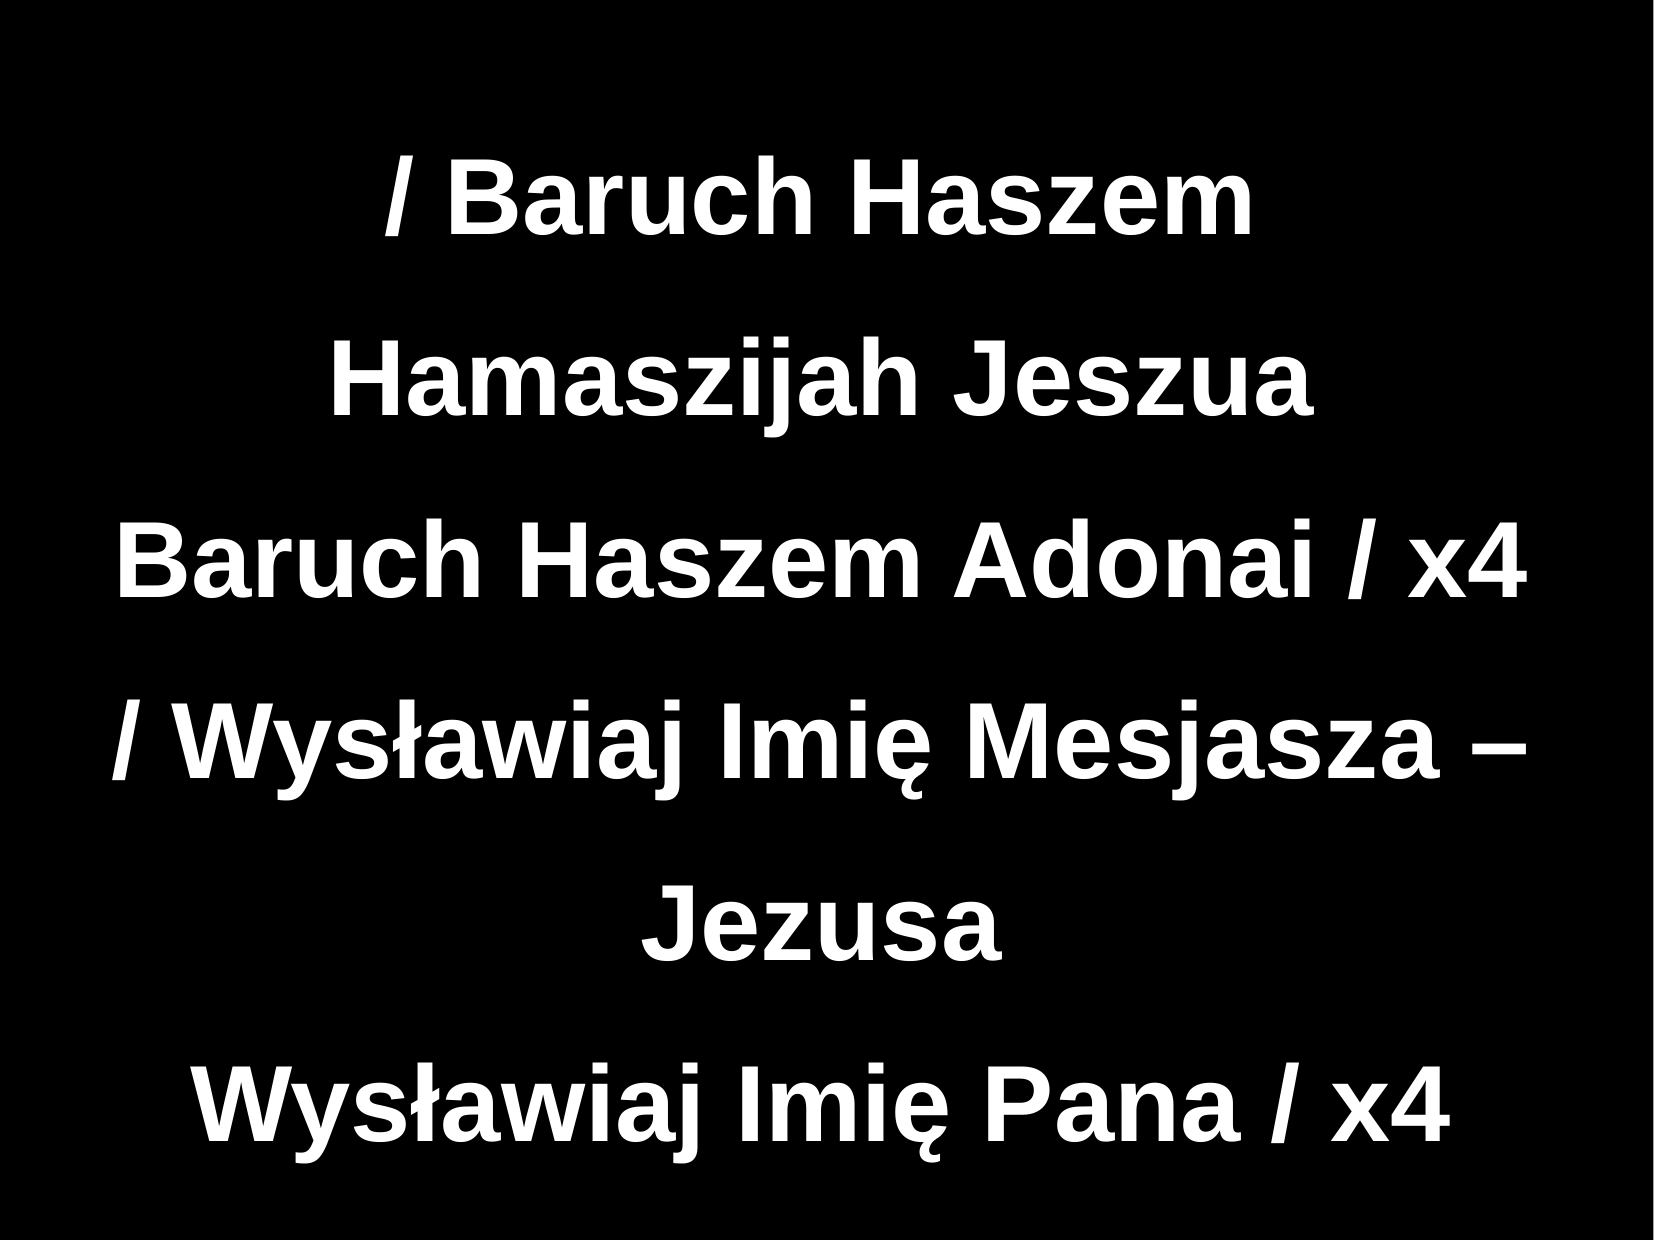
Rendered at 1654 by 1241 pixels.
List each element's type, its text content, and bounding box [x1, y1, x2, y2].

subtitle / Baruch Haszem Hamaszijah Jeszua Baruch Haszem Adonai / x4 / Wysławiaj Imię Mesjasza – Jezusa Wysławiaj Imię Pana / x4 [0, 0, 1642, 1241]
